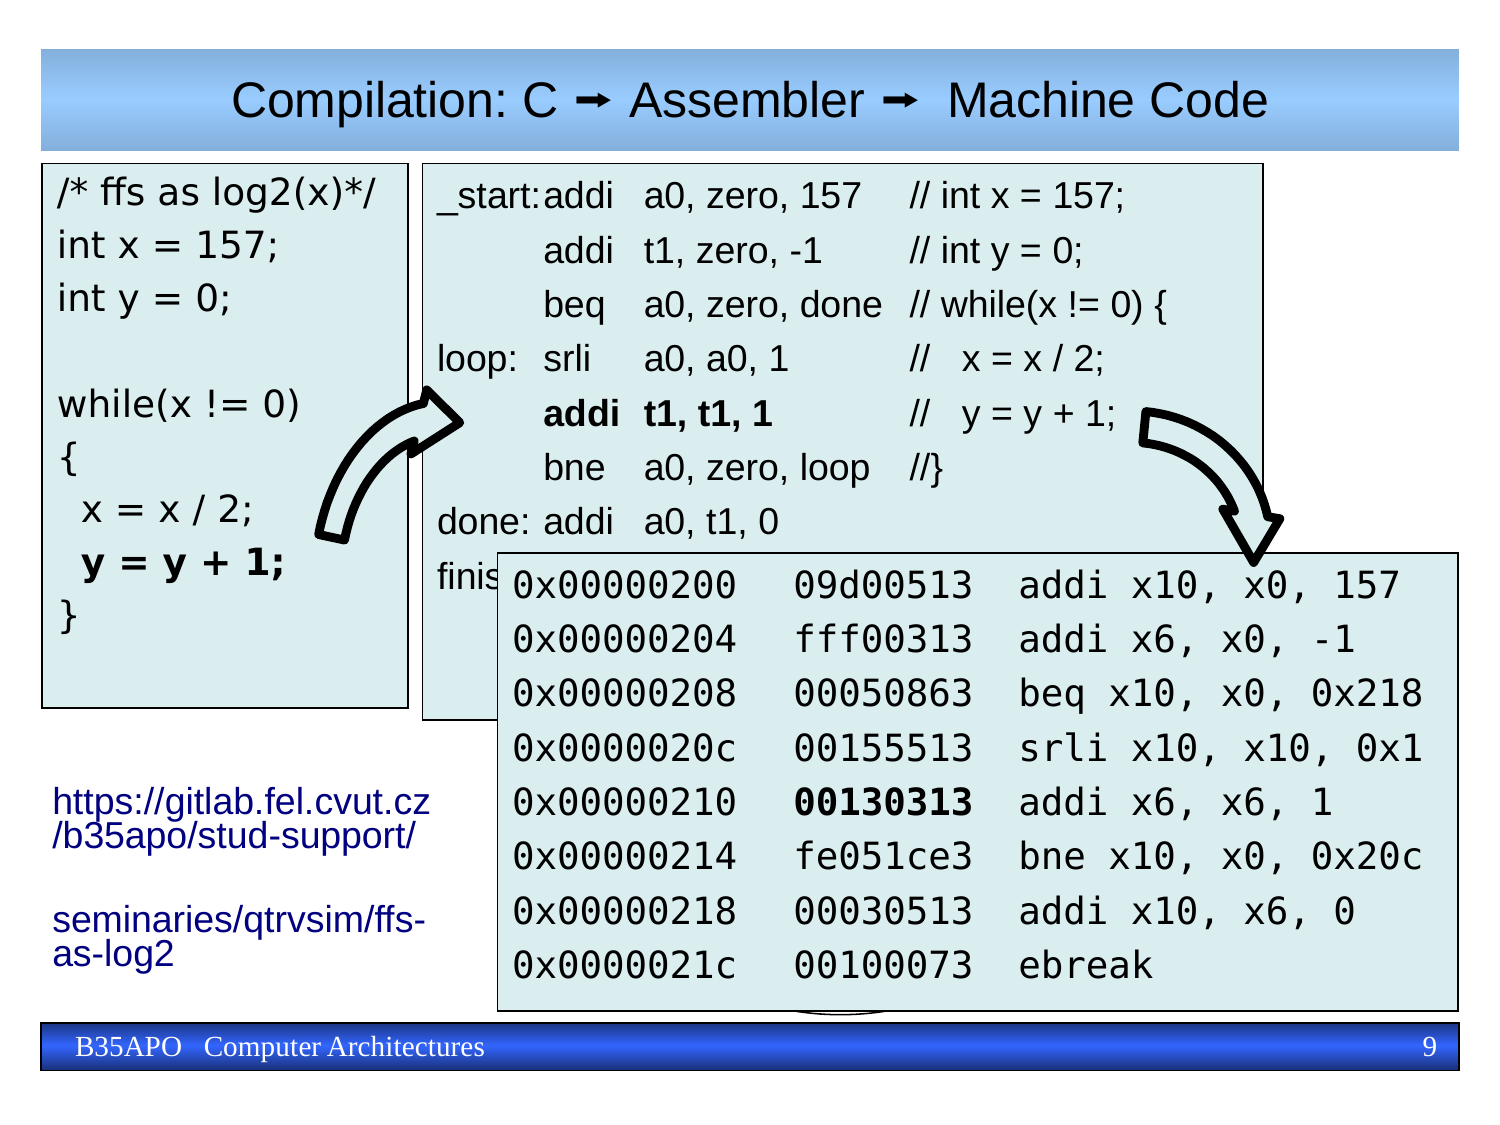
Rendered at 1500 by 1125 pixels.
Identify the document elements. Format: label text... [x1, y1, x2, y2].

text_box [318, 389, 460, 541]
text_box [1142, 411, 1280, 563]
text_box _start: addi a0, zero, 157 // int x = 157; addi t1, zero, -1 // int y = 0; beq a0, zero, done // while(x != 0) { loop: srli a0, a0, 1 // x = x / 2; addi t1, t1, 1 // y = y + 1; bne a0, zero, loop //} done: addi a0, t1, 0 finish: ebreak beq zero, zero, finish [422, 163, 1264, 720]
text_box 0x00000200 09d00513 addi x10, x0, 157 0x00000204 fff00313 addi x6, x0, -1 0x00000208 00050863 beq x10, x0, 0x218 0x0000020c 00155513 srli x10, x10, 0x1 0x00000210 00130313 addi x6, x6, 1 0x00000214 fe051ce3 bne x10, x0, 0x20c 0x00000218 00030513 addi x10, x6, 0 0x0000021c 00100073 ebreak [497, 553, 1458, 1011]
text_box https://gitlab.fel.cvut.cz/b35apo/stud-support/ seminaries/qtrvsim/ffs-as-log2 [37, 773, 455, 980]
title Compilation: C  Assembler  Machine Code [41, 49, 1459, 151]
list /* ffs as log2(x)*/ int x = 157; int y = 0; while(x != 0) { x = x / 2; y = y + 1; } [41, 163, 408, 708]
